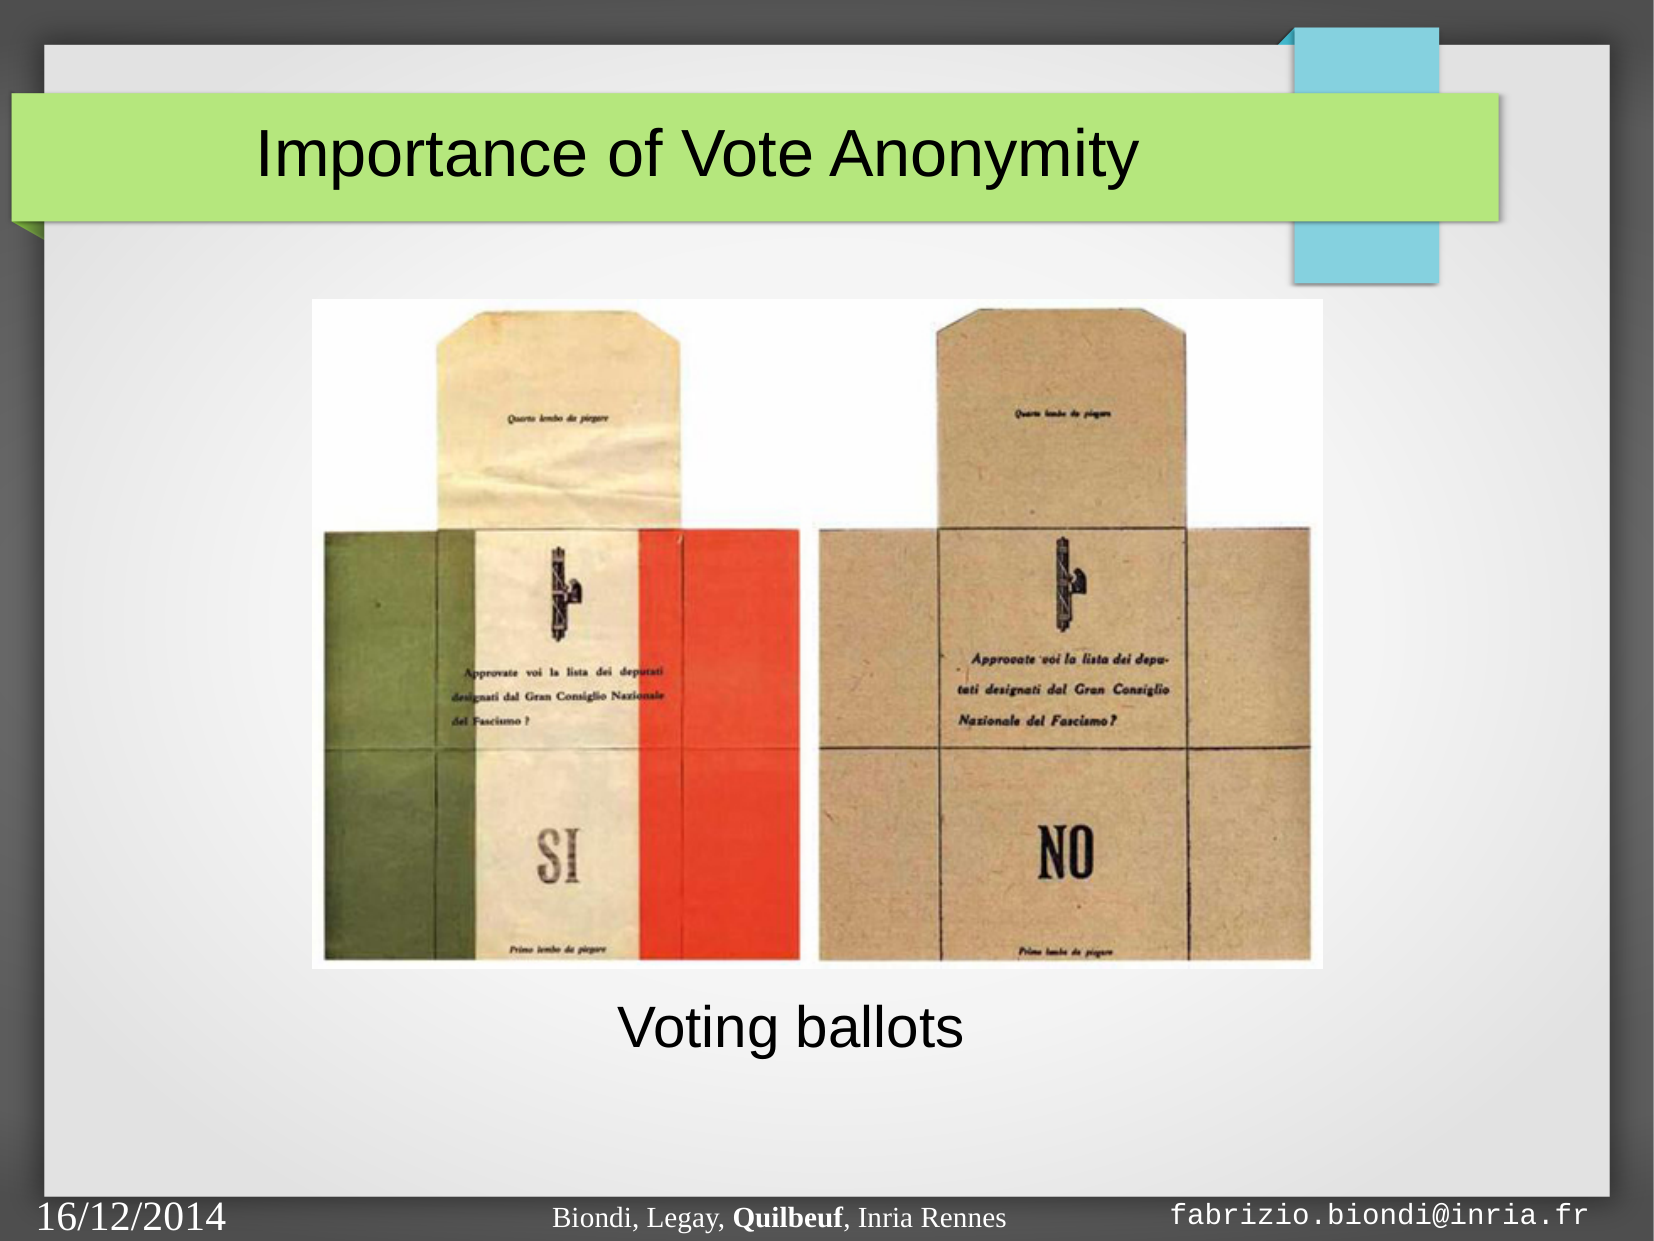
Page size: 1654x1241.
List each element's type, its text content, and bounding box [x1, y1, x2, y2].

picture [0, 0, 1654, 1241]
title Importance of Vote Anonymity [70, 94, 1583, 213]
text_box Voting ballots [259, 921, 1323, 1134]
